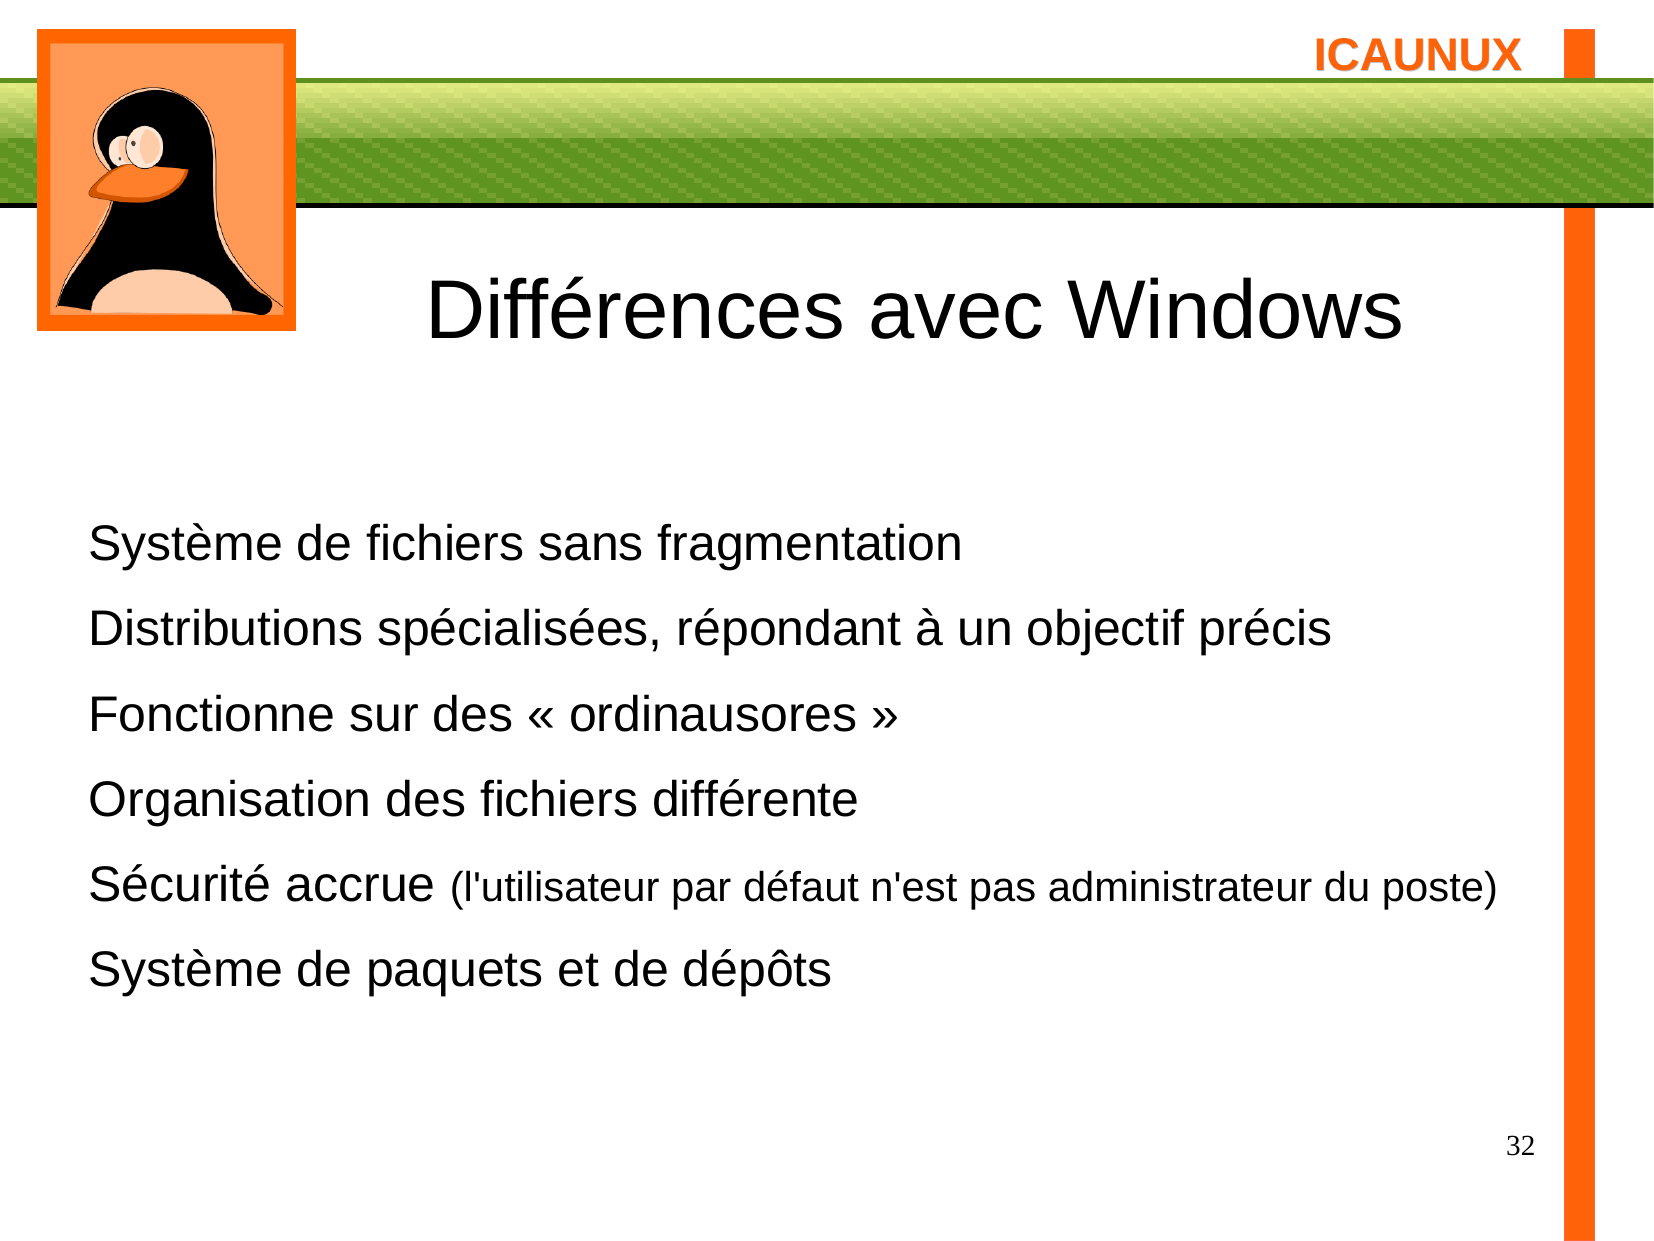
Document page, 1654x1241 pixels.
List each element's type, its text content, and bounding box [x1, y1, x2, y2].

title Différences avec Windows [324, 235, 1506, 384]
picture [0, 29, 1654, 331]
list Système de fichiers sans fragmentation Distributions spécialisées, répondant à un objectif précis Fonctionne sur des « ordinausores » Organisation des fichiers différente Sécurité accrue (l'utilisateur par défaut n'est pas administrateur du poste) Système de paquets et de dépôts [88, 515, 1512, 1152]
